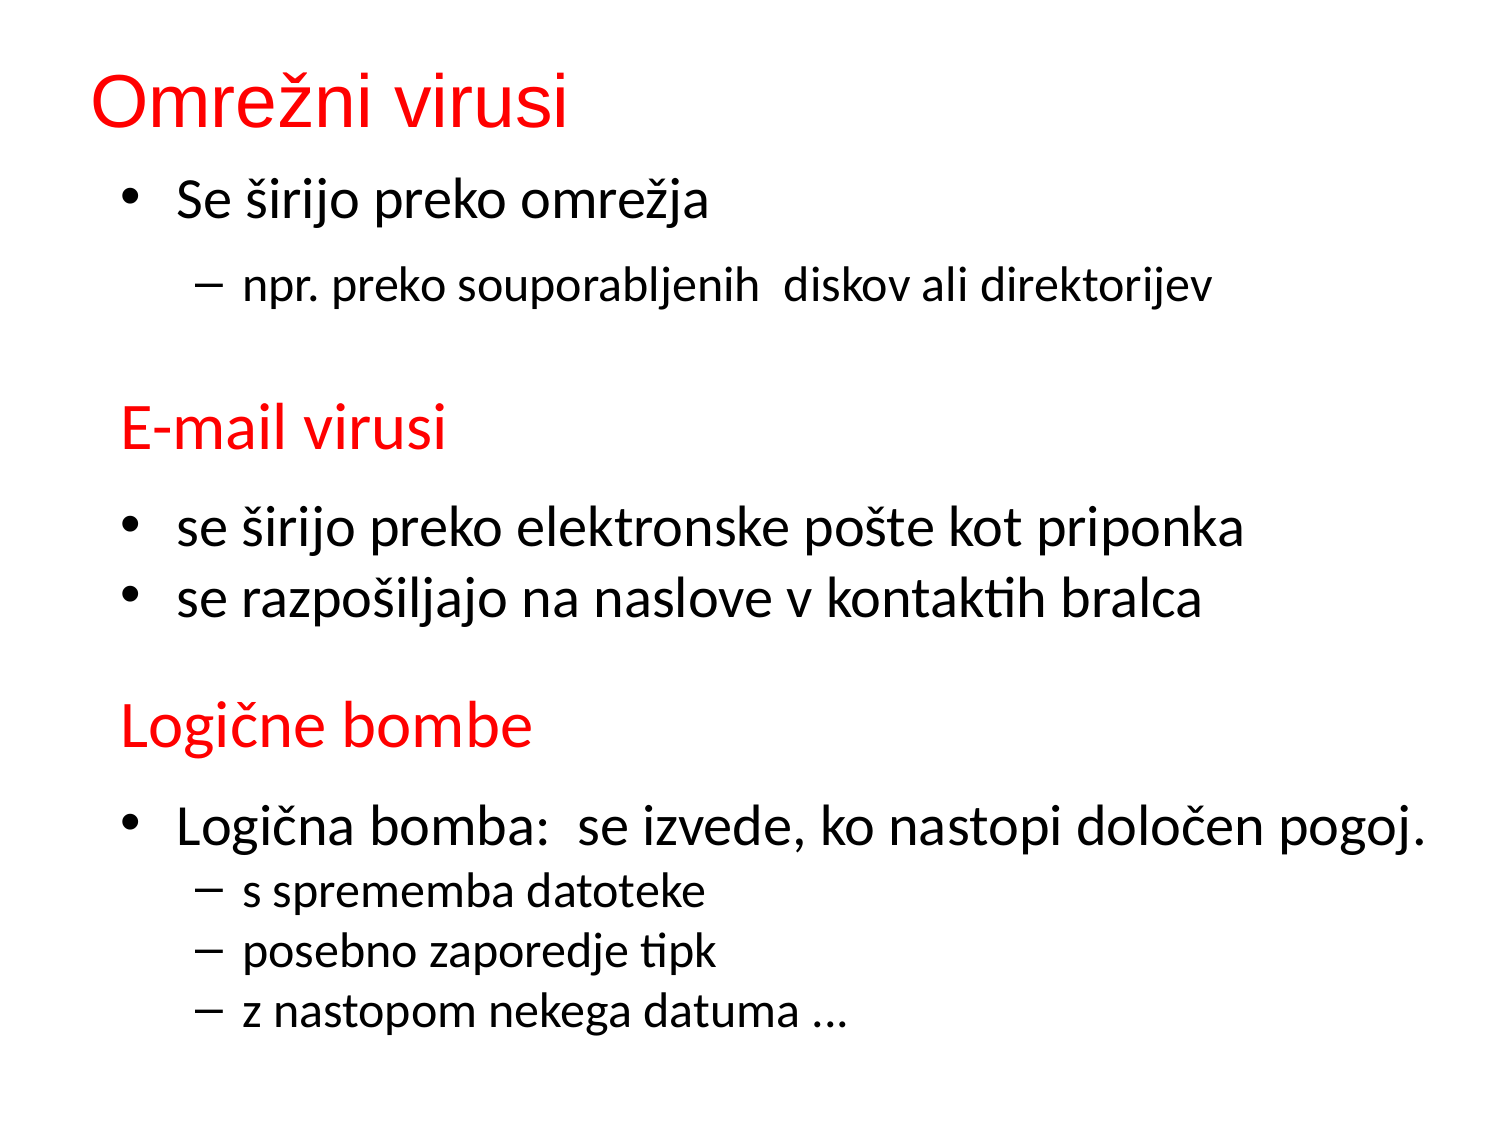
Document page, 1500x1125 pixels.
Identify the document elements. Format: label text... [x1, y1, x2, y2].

list Se širijo preko omrežja npr. preko souporabljenih diskov ali direktorijev E-mail virusi se širijo preko elektronske pošte kot priponka se razpošiljajo na naslove v kontaktih bralca Logične bombe Logična bomba: se izvede, ko nastopi določen pogoj. s sprememba datoteke posebno zaporedje tipk z nastopom nekega datuma ... [105, 152, 1456, 1102]
title Omrežni virusi [75, 45, 1426, 151]
